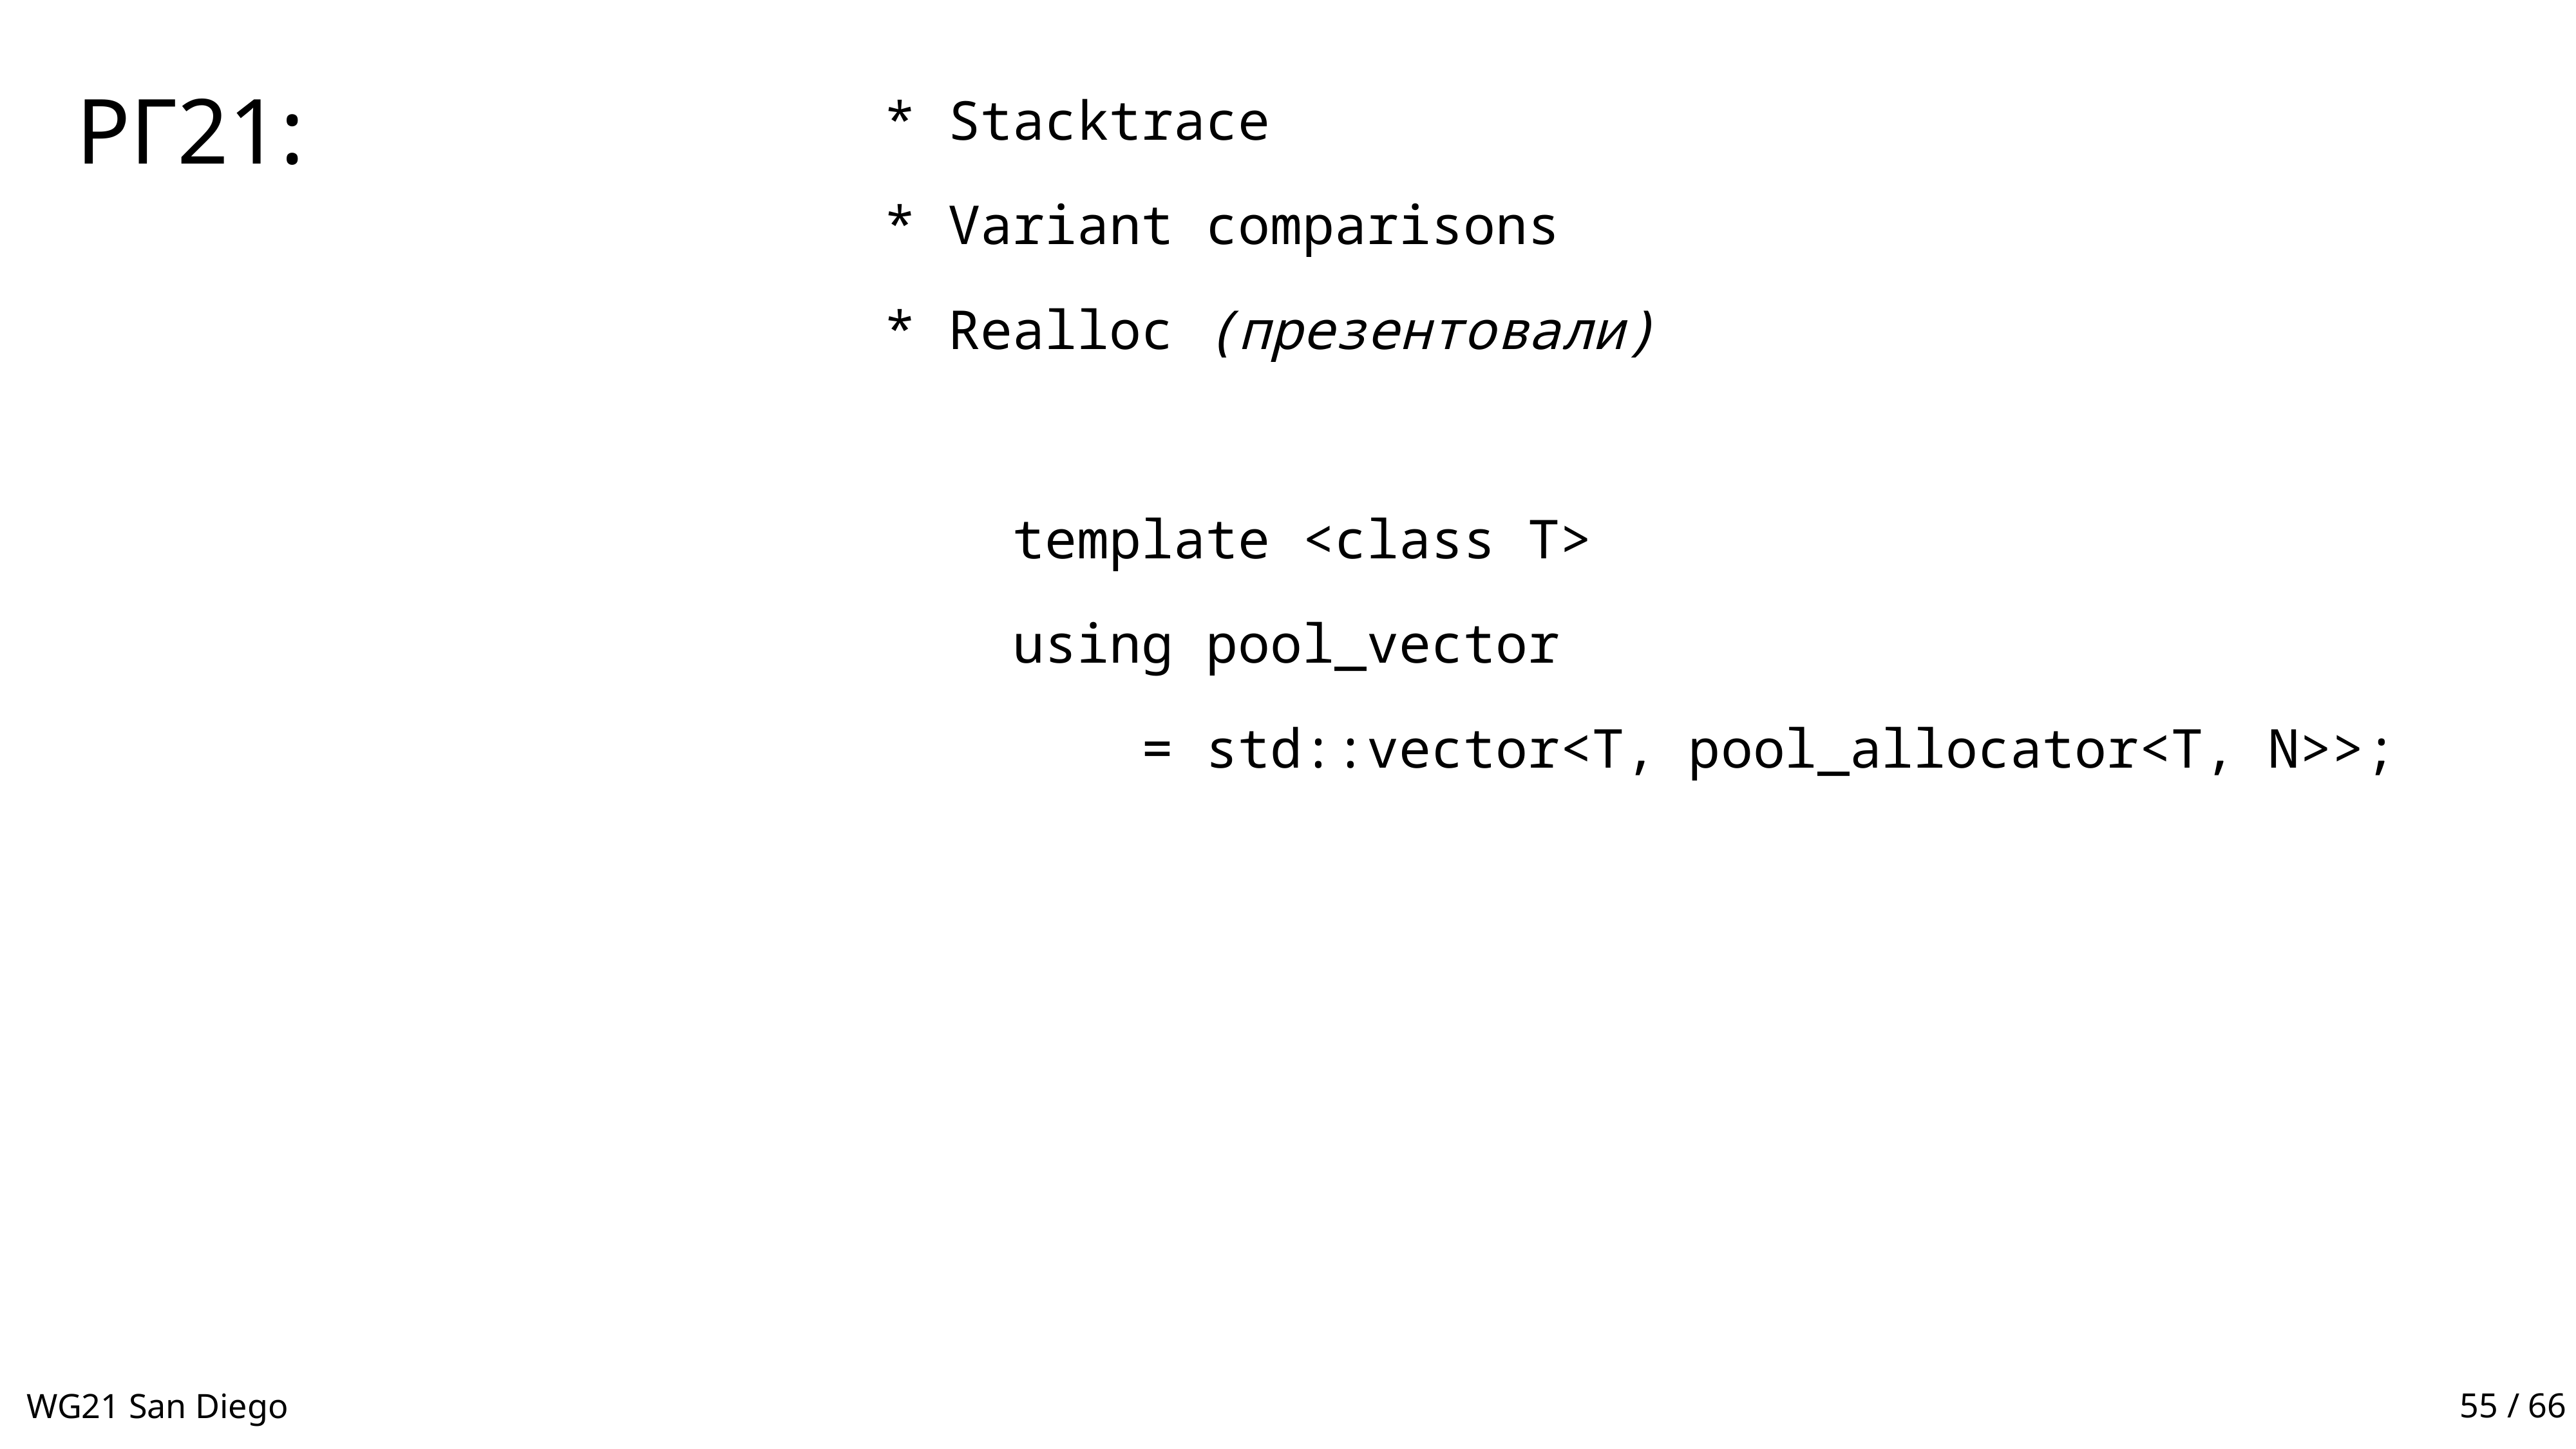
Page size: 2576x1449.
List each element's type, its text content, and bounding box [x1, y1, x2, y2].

list * Stacktrace * Variant comparisons * Realloc (презентовали) template <class T> using pool_vector = std::vector<T, pool_allocator<T, N>>; [875, 81, 2460, 1249]
title РГ21: [66, 81, 802, 486]
list <number> / 66 [1479, 1376, 2576, 1431]
list WG21 San Diego [17, 1376, 1114, 1431]
